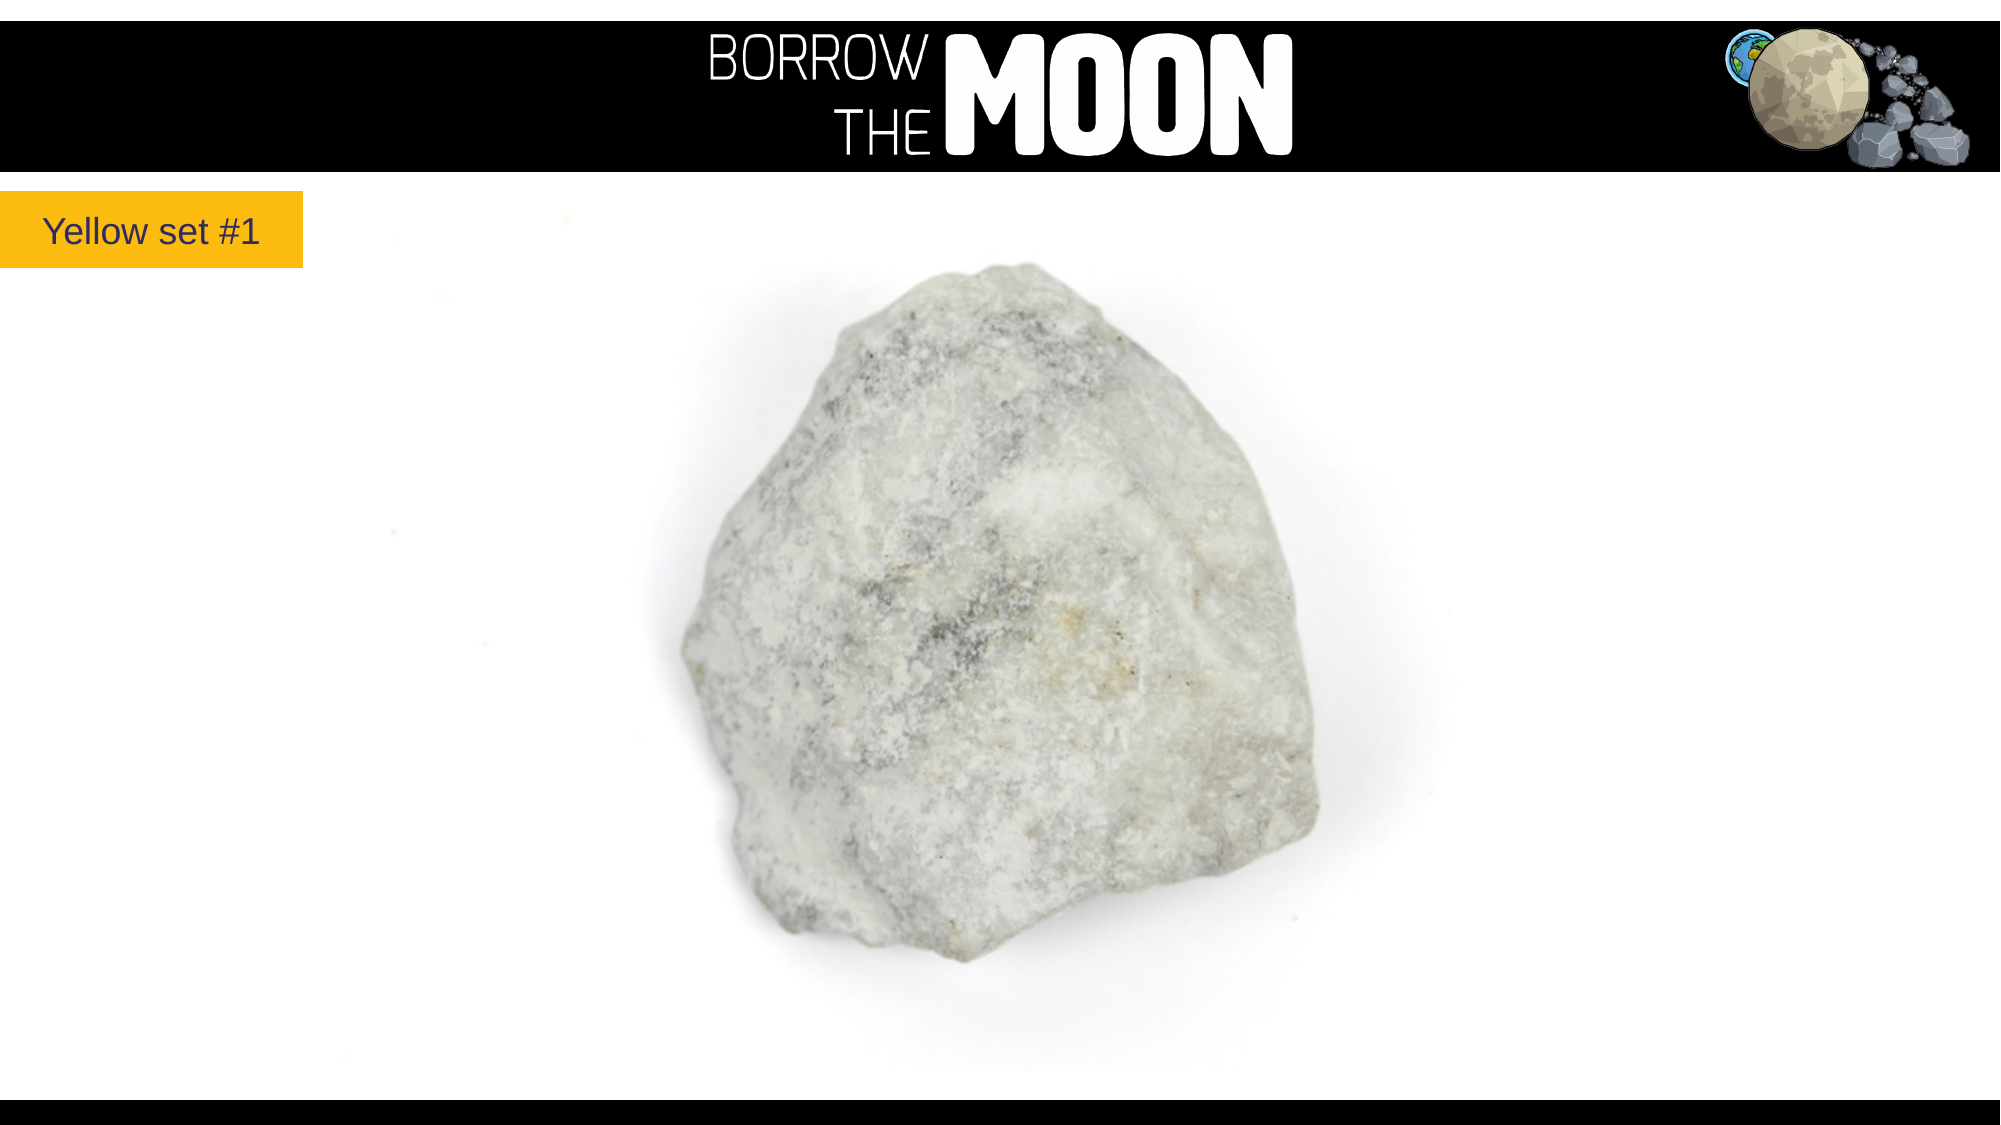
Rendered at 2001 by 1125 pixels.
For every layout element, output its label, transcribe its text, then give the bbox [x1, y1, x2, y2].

text_box Yellow set #1 [0, 191, 303, 268]
picture [340, 192, 1660, 1072]
